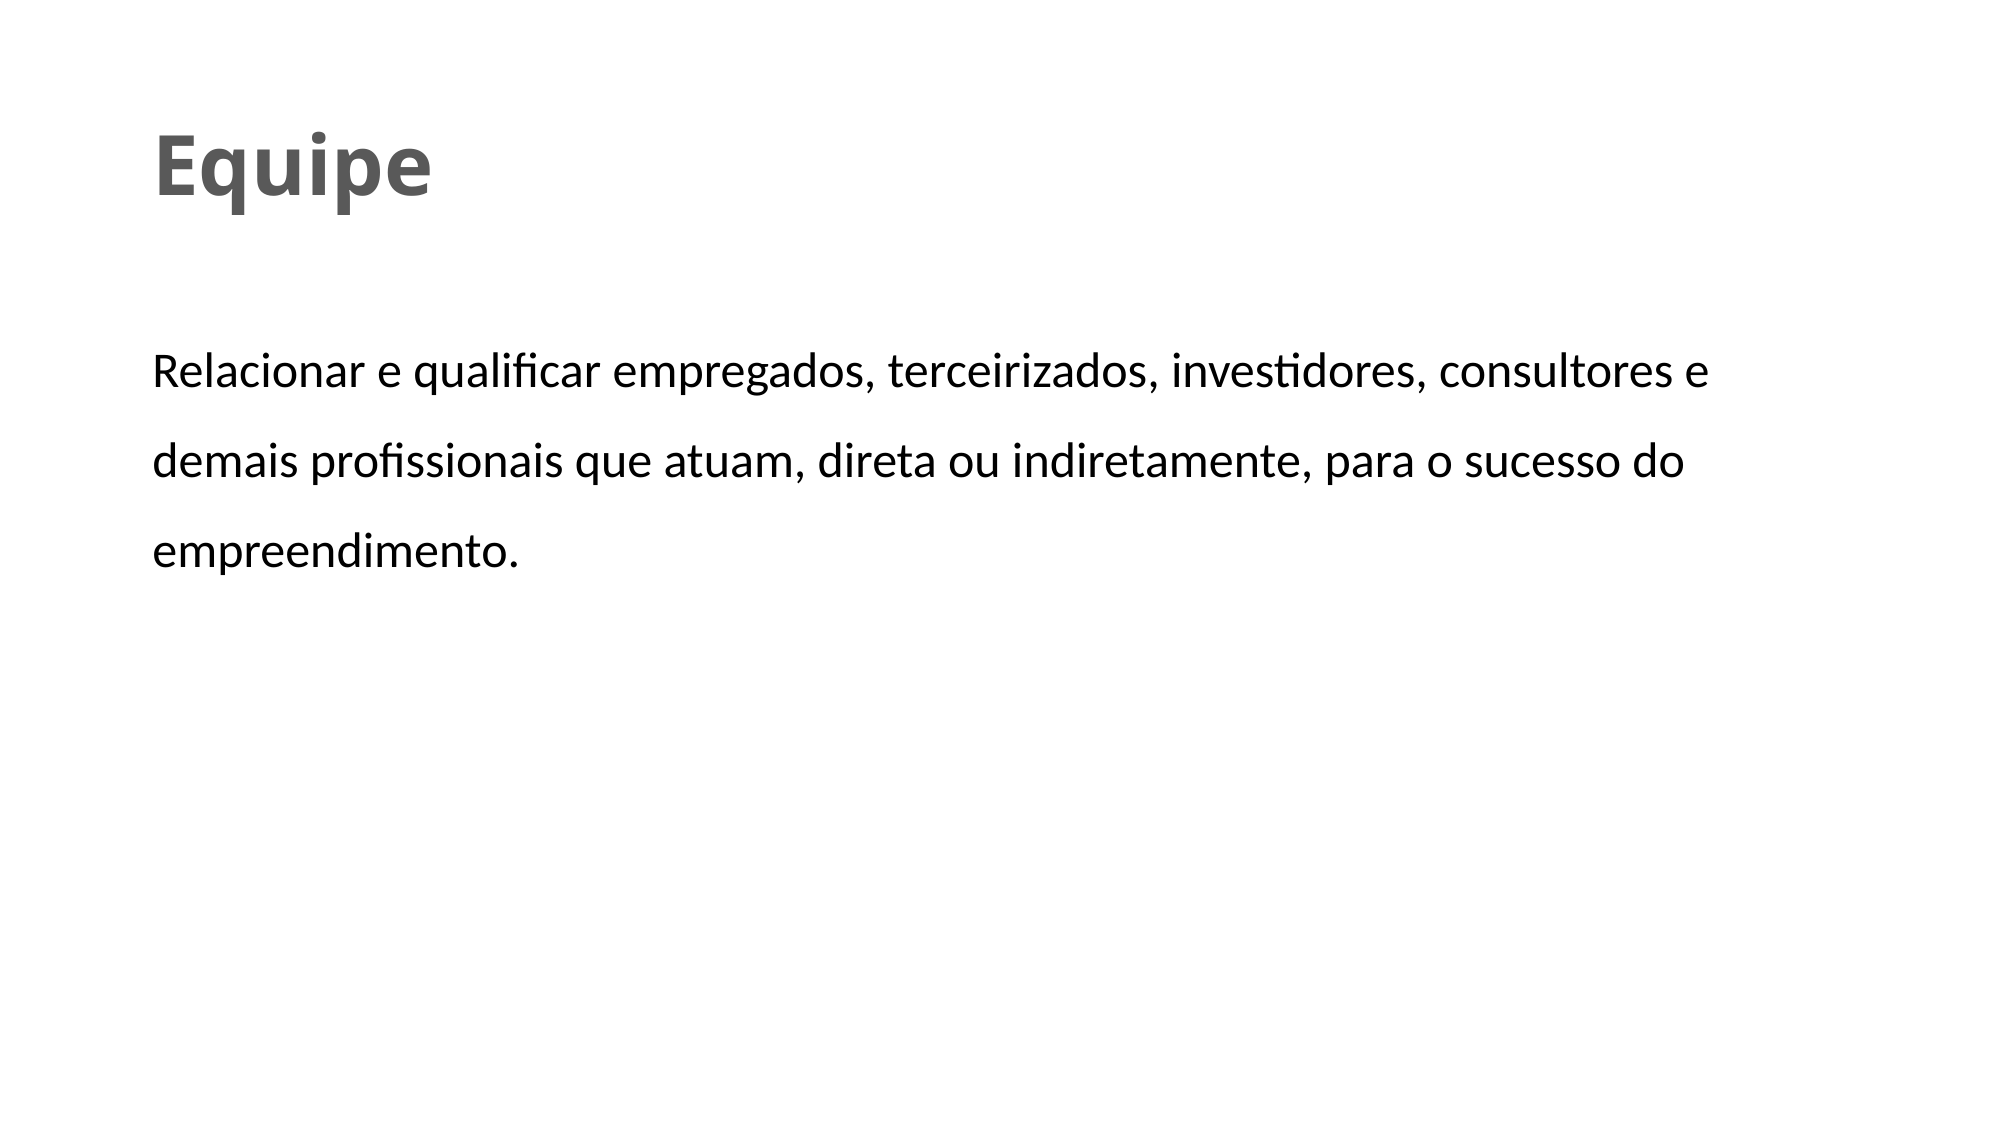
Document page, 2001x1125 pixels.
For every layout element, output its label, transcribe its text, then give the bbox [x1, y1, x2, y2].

list Relacionar e qualificar empregados, terceirizados, investidores, consultores e demais profissionais que atuam, direta ou indiretamente, para o sucesso do empreendimento. [137, 299, 1863, 1014]
title Equipe [137, 59, 1863, 278]
